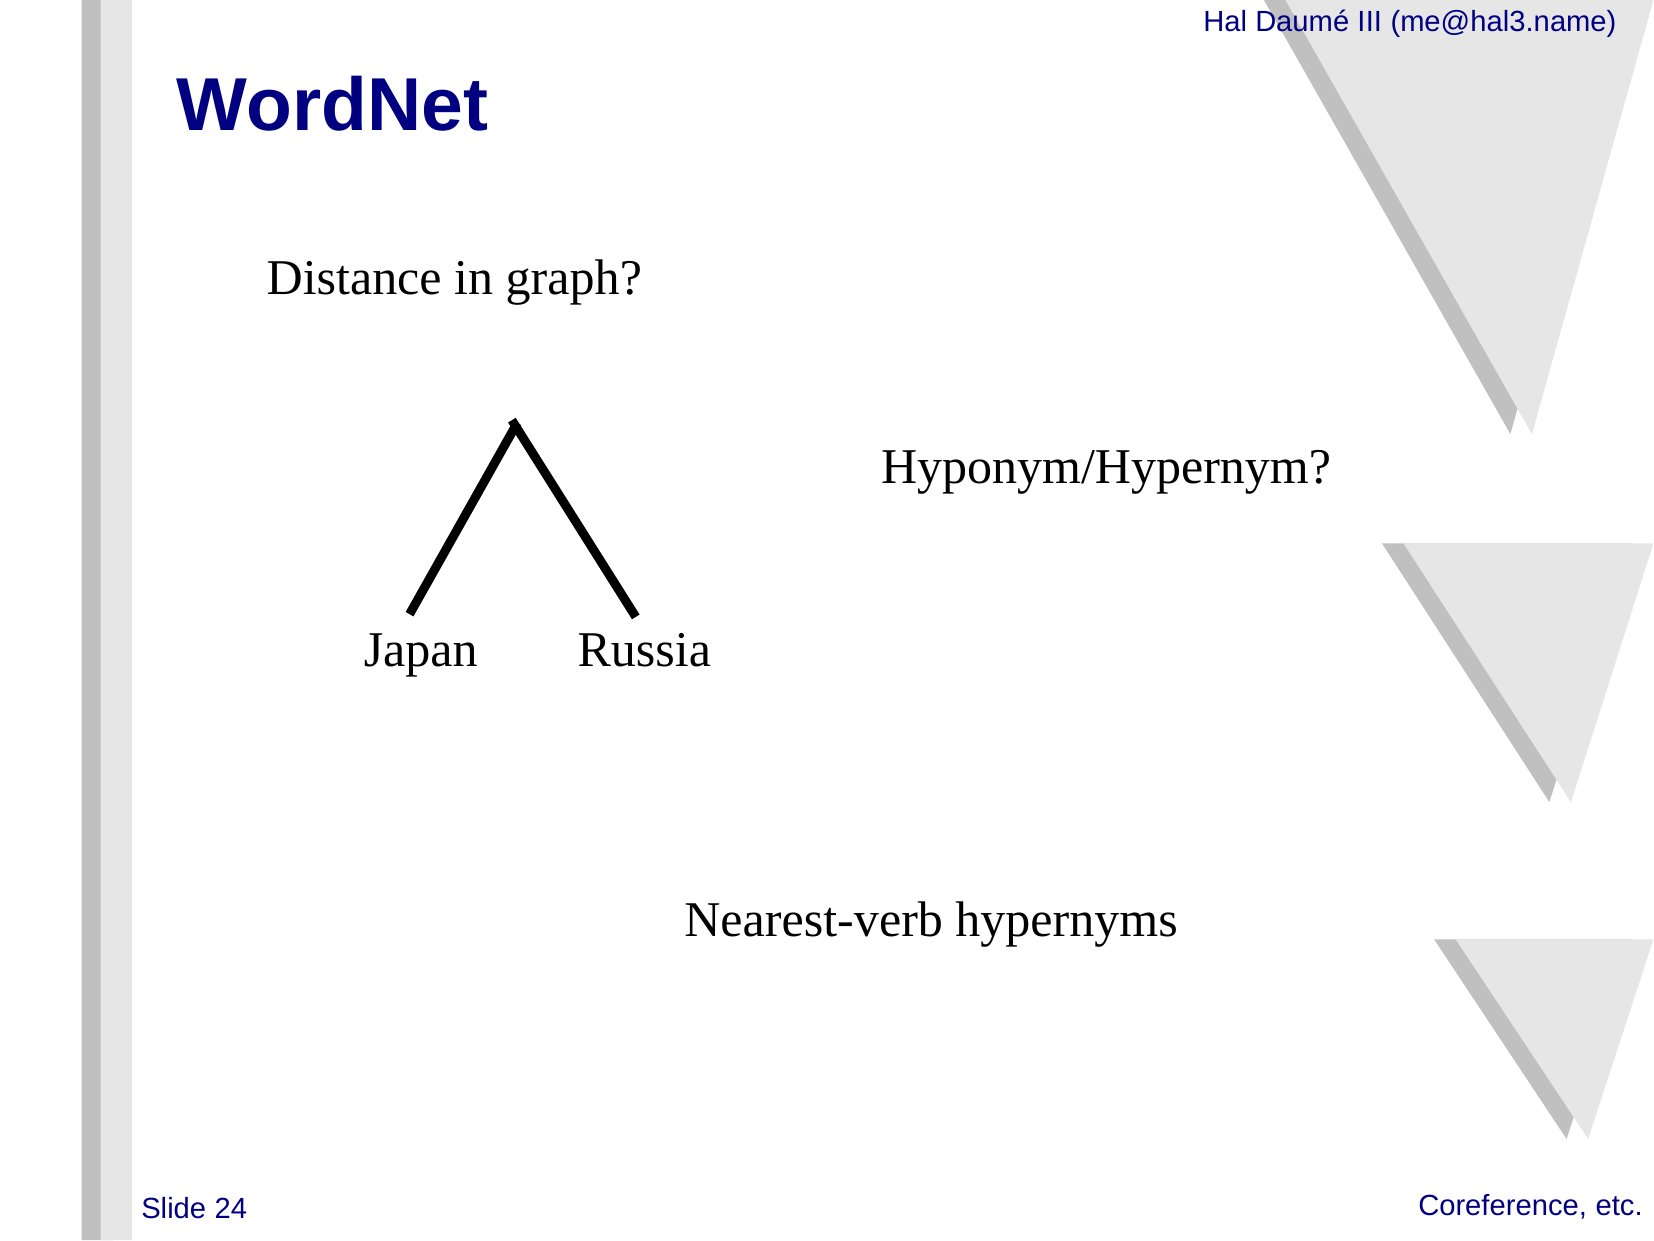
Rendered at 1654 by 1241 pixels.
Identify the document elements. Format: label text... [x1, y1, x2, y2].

text_box Japan Russia [363, 622, 705, 678]
text_box Distance in graph? [266, 250, 635, 306]
text_box Nearest-verb hypernyms [684, 891, 1168, 948]
text_box Hyponym/Hypernym? [880, 439, 1322, 495]
title WordNet [176, 44, 1509, 166]
